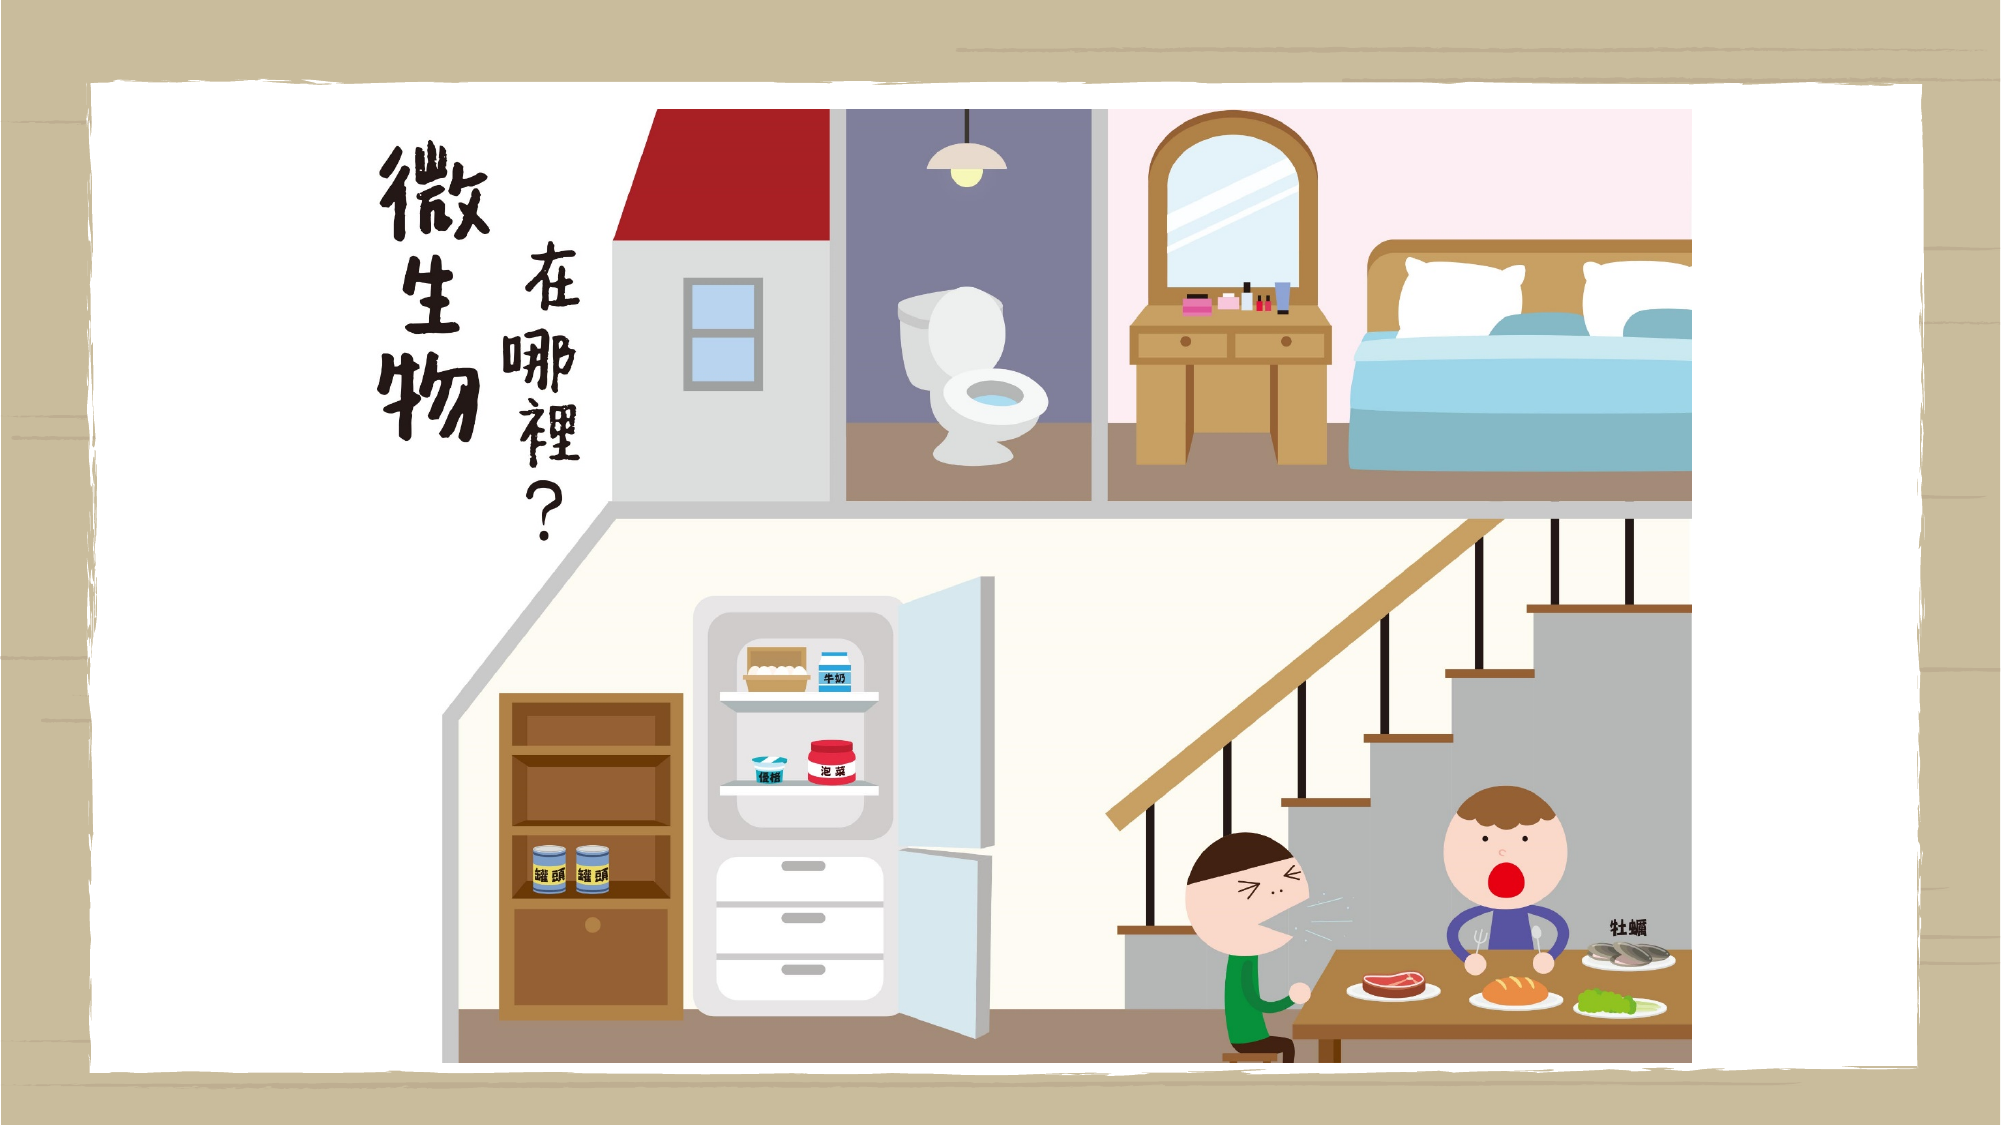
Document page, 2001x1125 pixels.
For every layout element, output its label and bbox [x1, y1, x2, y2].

picture [377, 109, 1692, 1063]
